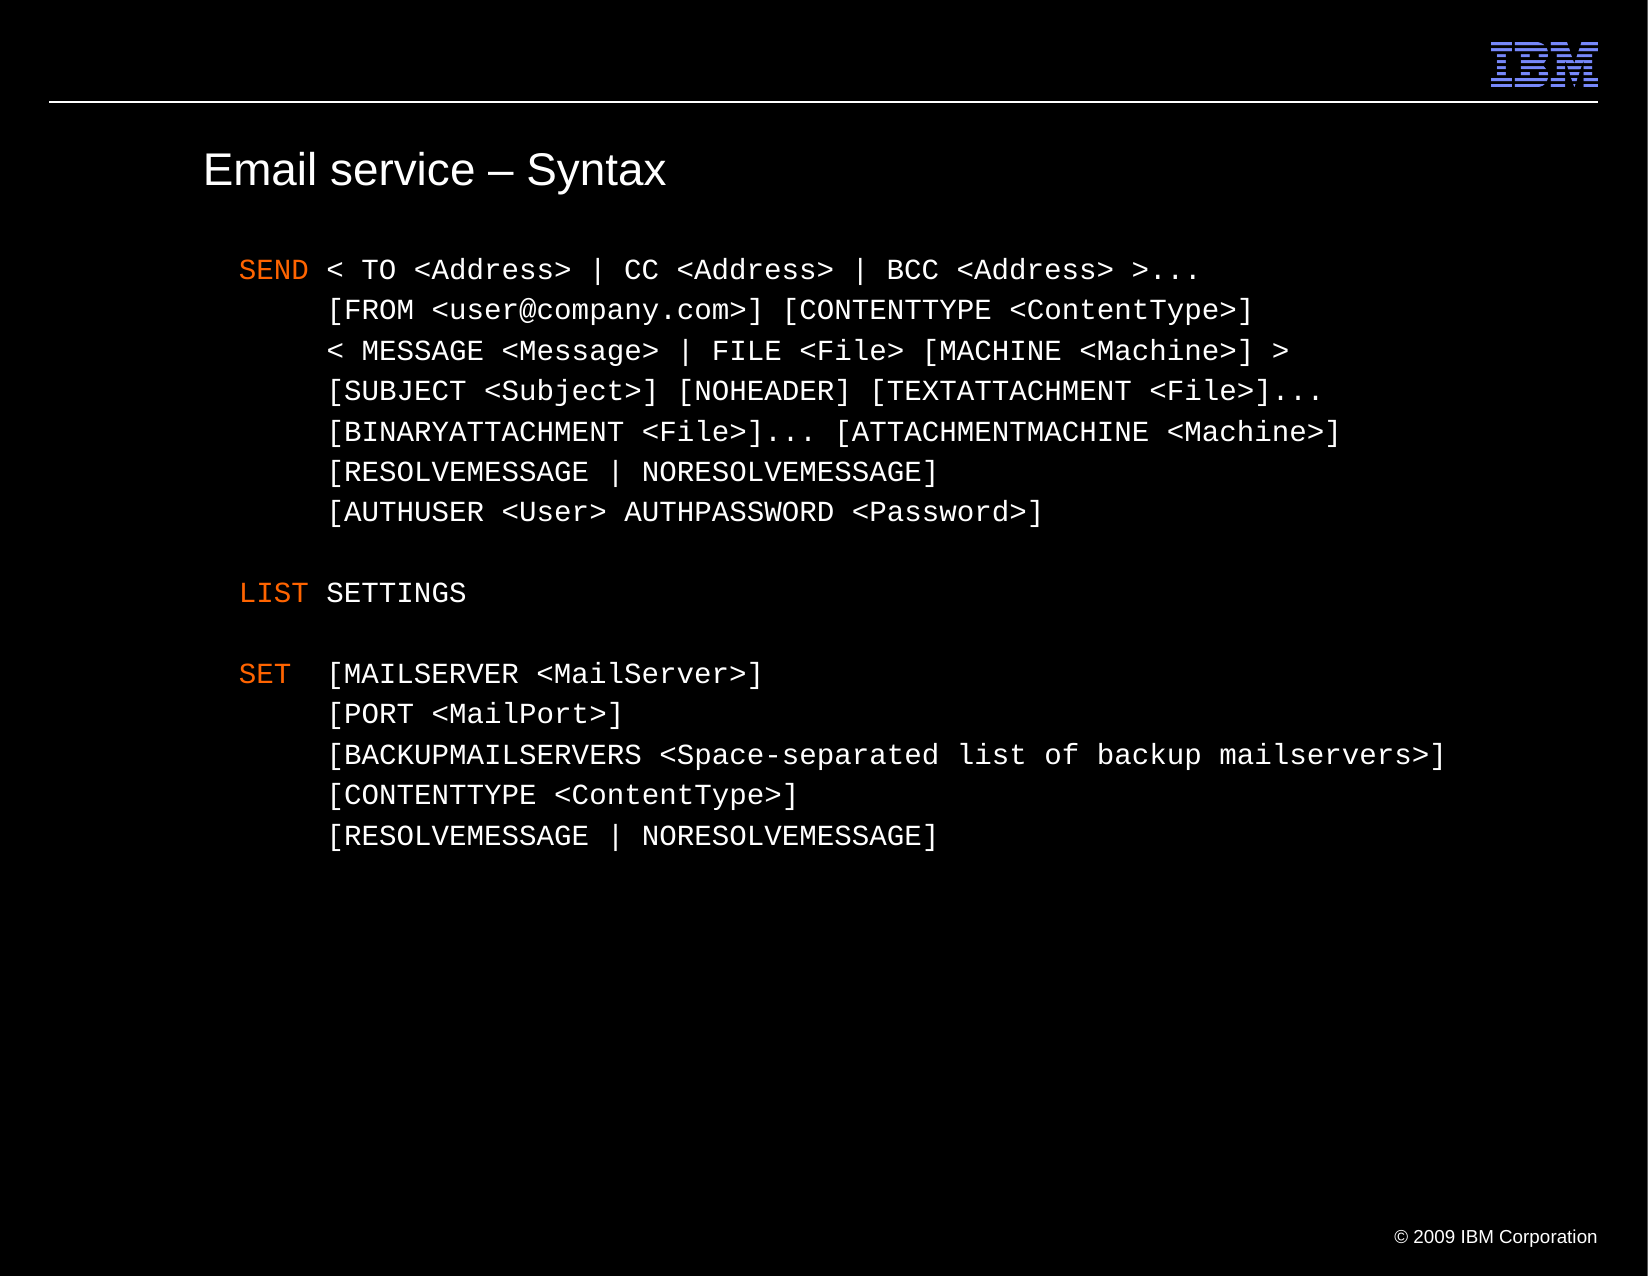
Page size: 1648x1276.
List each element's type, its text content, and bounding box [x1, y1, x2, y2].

text_box SEND < TO <Address> | CC <Address> | BCC <Address> >... [FROM <user@company.com>] [CONTENTTYPE <ContentType>] < MESSAGE <Message> | FILE <File> [MACHINE <Machine>] > [SUBJECT <Subject>] [NOHEADER] [TEXTATTACHMENT <File>]... [BINARYATTACHMENT <File>]... [ATTACHMENTMACHINE <Machine>] [RESOLVEMESSAGE | NORESOLVEMESSAGE] [AUTHUSER <User> AUTHPASSWORD <Password>] LIST SETTINGS SET [MAILSERVER <MailServer>] [PORT <MailPort>] [BACKUPMAILSERVERS <Space-separated list of backup mailservers>] [CONTENTTYPE <ContentType>] [RESOLVEMESSAGE | NORESOLVEMESSAGE] [239, 250, 1648, 851]
picture [1491, 42, 1598, 87]
title Email service – Syntax [186, 137, 1648, 231]
